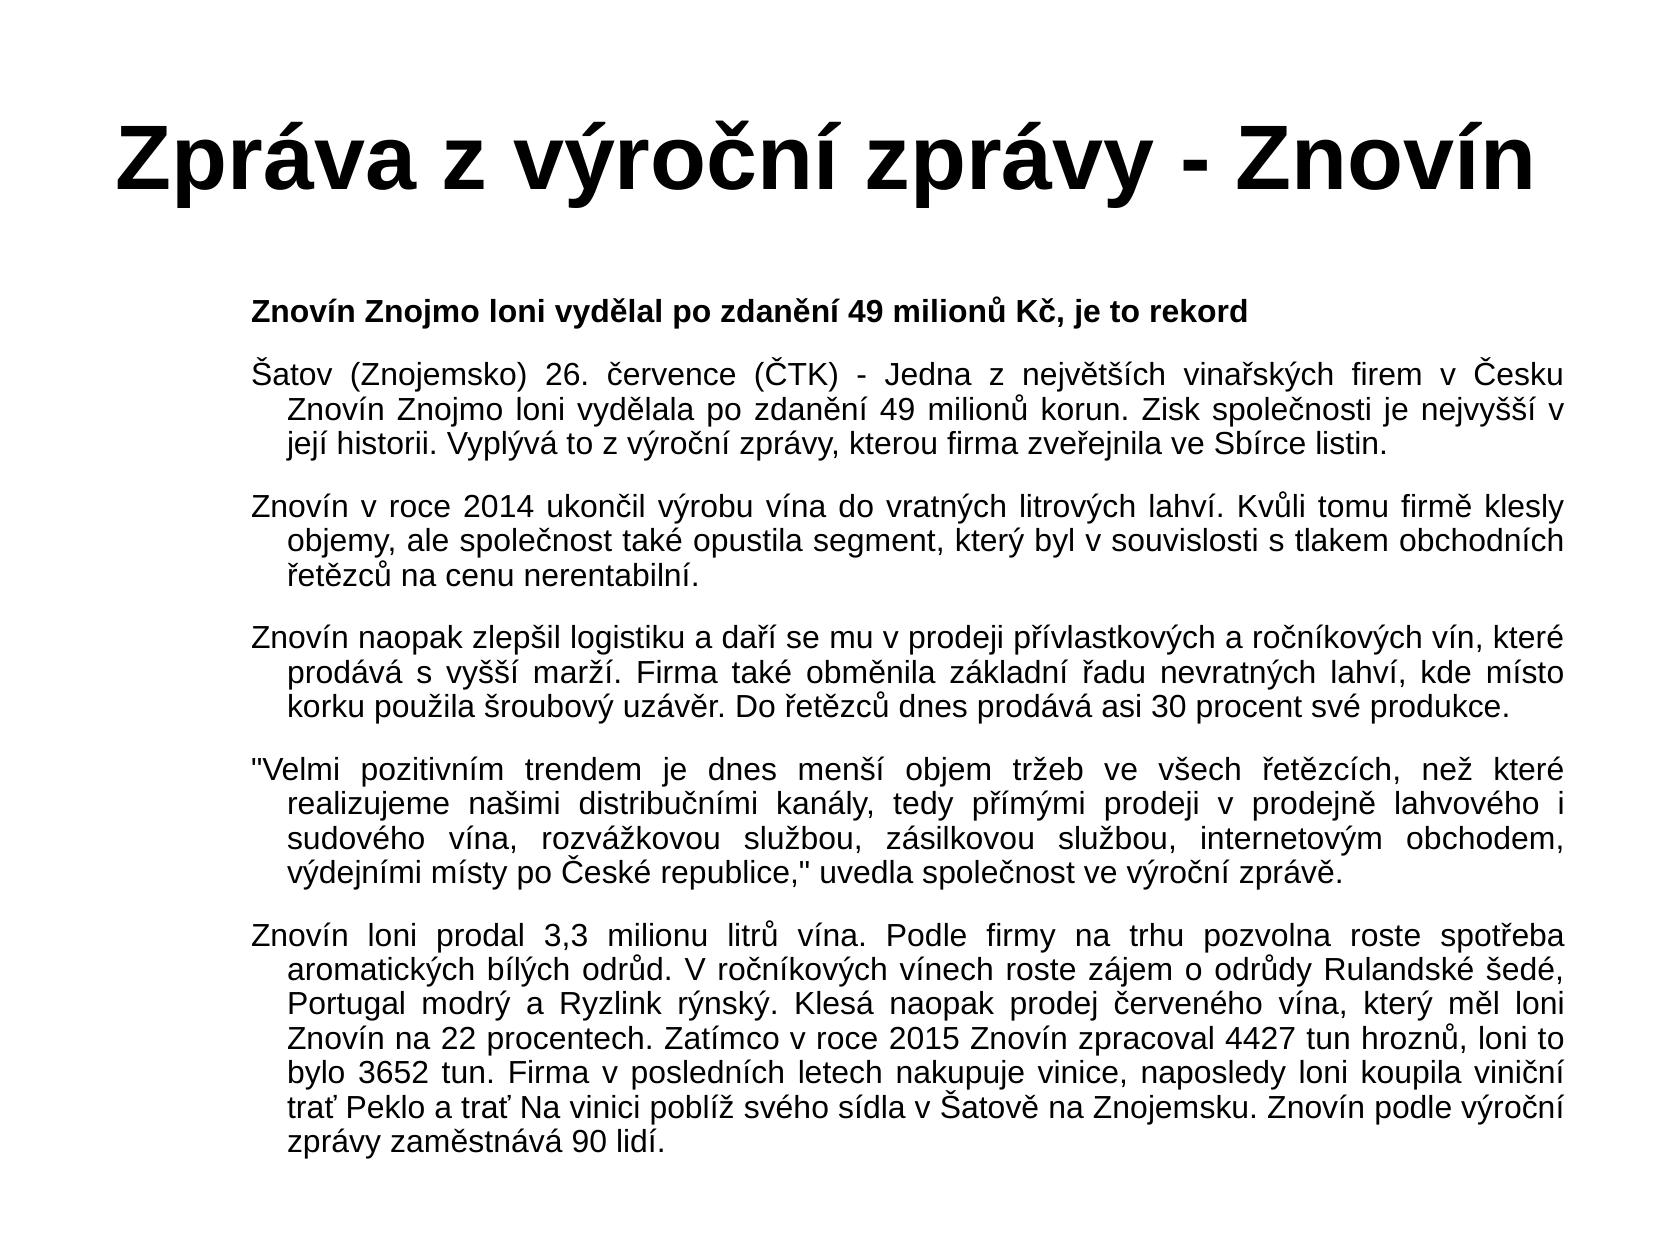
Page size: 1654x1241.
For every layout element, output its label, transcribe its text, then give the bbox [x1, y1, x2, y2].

list Znovín Znojmo loni vydělal po zdanění 49 milionů Kč, je to rekord Šatov (Znojemsko) 26. července (ČTK) - Jedna z největších vinařských firem v Česku Znovín Znojmo loni vydělala po zdanění 49 milionů korun. Zisk společnosti je nejvyšší v její historii. Vyplývá to z výroční zprávy, kterou firma zveřejnila ve Sbírce listin. Znovín v roce 2014 ukončil výrobu vína do vratných litrových lahví. Kvůli tomu firmě klesly objemy, ale společnost také opustila segment, který byl v souvislosti s tlakem obchodních řetězců na cenu nerentabilní. Znovín naopak zlepšil logistiku a daří se mu v prodeji přívlastkových a ročníkových vín, které prodává s vyšší marží. Firma také obměnila základní řadu nevratných lahví, kde místo korku použila šroubový uzávěr. Do řetězců dnes prodává asi 30 procent své produkce. "Velmi pozitivním trendem je dnes menší objem tržeb ve všech řetězcích, než které realizujeme našimi distribučními kanály, tedy přímými prodeji v prodejně lahvového i sudového vína, rozvážkovou službou, zásilkovou službou, internetovým obchodem, výdejními místy po České republice," uvedla společnost ve výroční zprávě. Znovín loni prodal 3,3 milionu litrů vína. Podle firmy na trhu pozvolna roste spotřeba aromatických bílých odrůd. V ročníkových vínech roste zájem o odrůdy Rulandské šedé, Portugal modrý a Ryzlink rýnský. Klesá naopak prodej červeného vína, který měl loni Znovín na 22 procentech. Zatímco v roce 2015 Znovín zpracoval 4427 tun hroznů, loni to bylo 3652 tun. Firma v posledních letech nakupuje vinice, naposledy loni koupila viniční trať Peklo a trať Na vinici poblíž svého sídla v Šatově na Znojemsku. Znovín podle výroční zprávy zaměstnává 90 lidí. [71, 295, 1565, 1197]
title Zpráva z výroční zprávy - Znovín [82, 49, 1571, 257]
